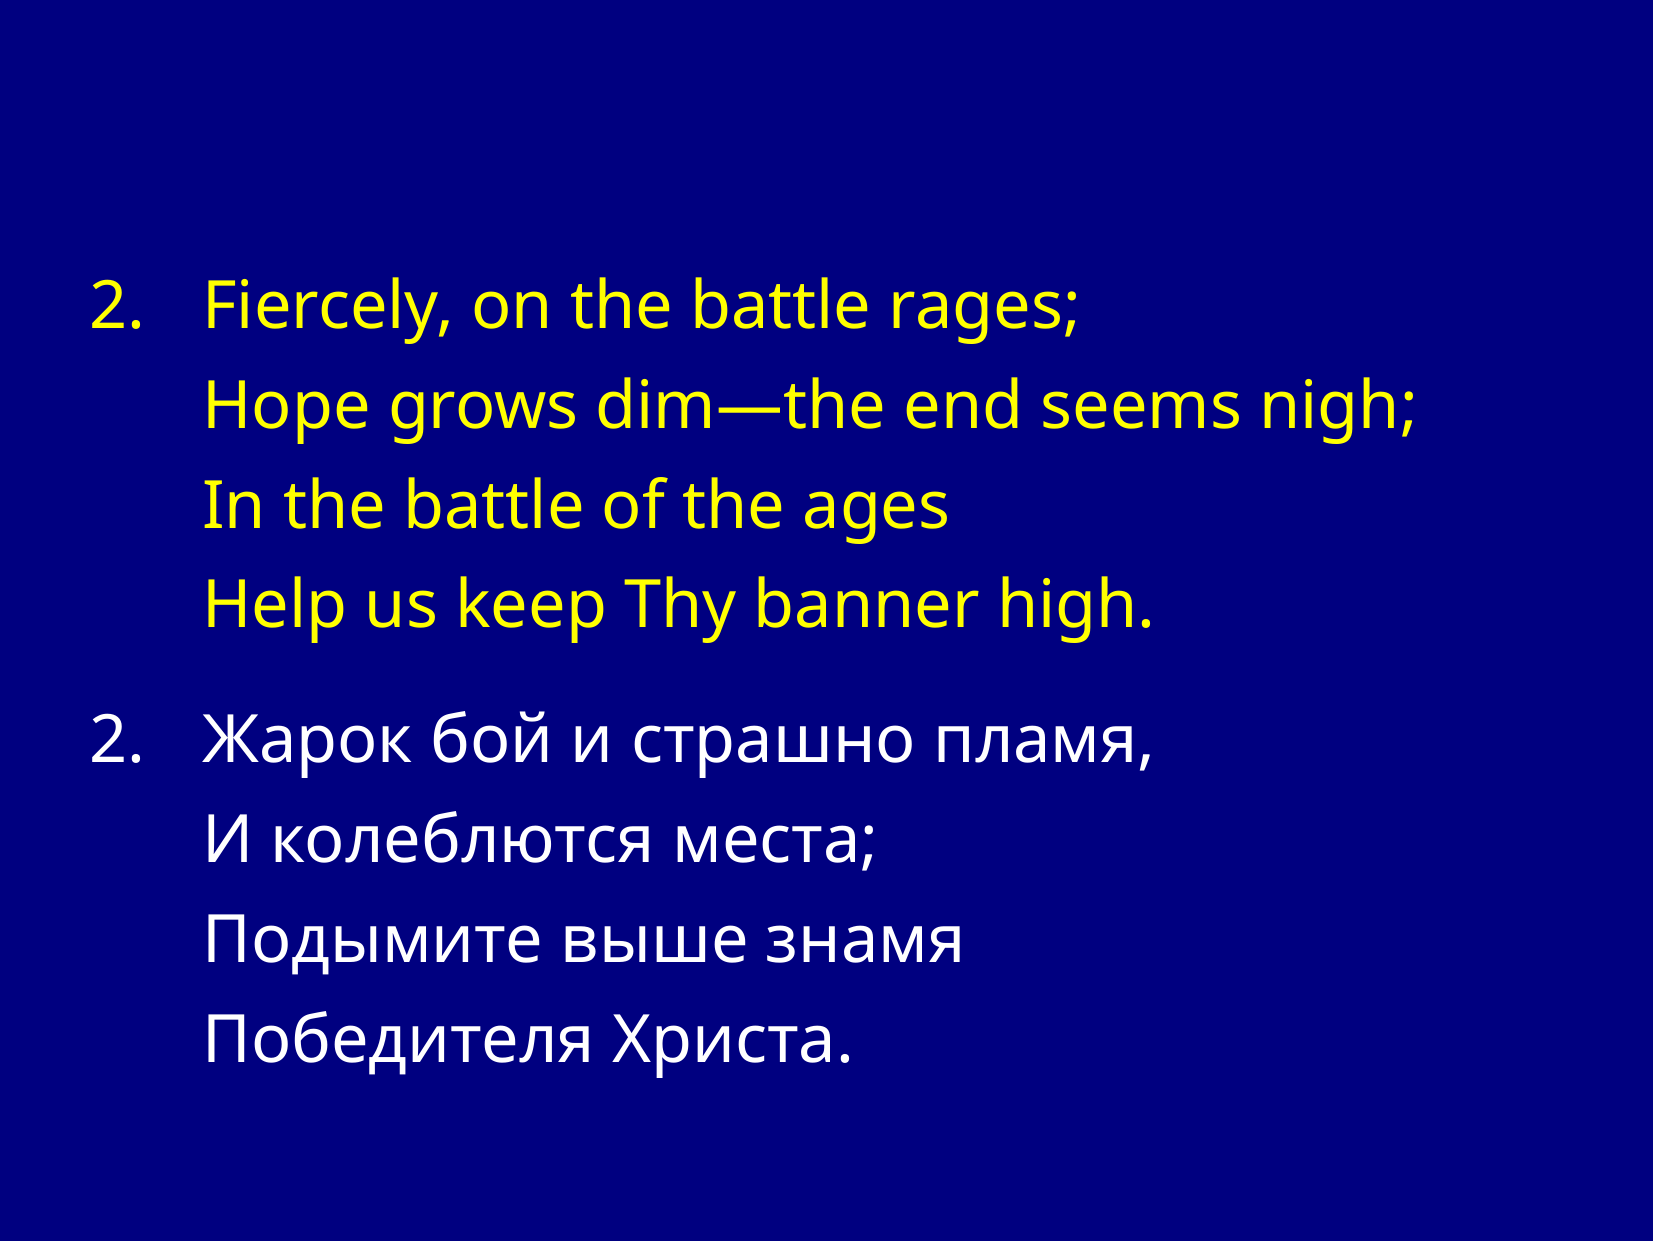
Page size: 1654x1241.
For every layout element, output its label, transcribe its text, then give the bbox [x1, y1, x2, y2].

text_box 2. Fiercely, on the battle rages; Hope grows dim—the end seems nigh; In the battle of the ages Help us keep Thy banner high. [75, 150, 1576, 638]
text_box 2. Жарок бой и страшно пламя, И колеблются места; Подымите выше знамя Победителя Христа. [75, 675, 1576, 1163]
